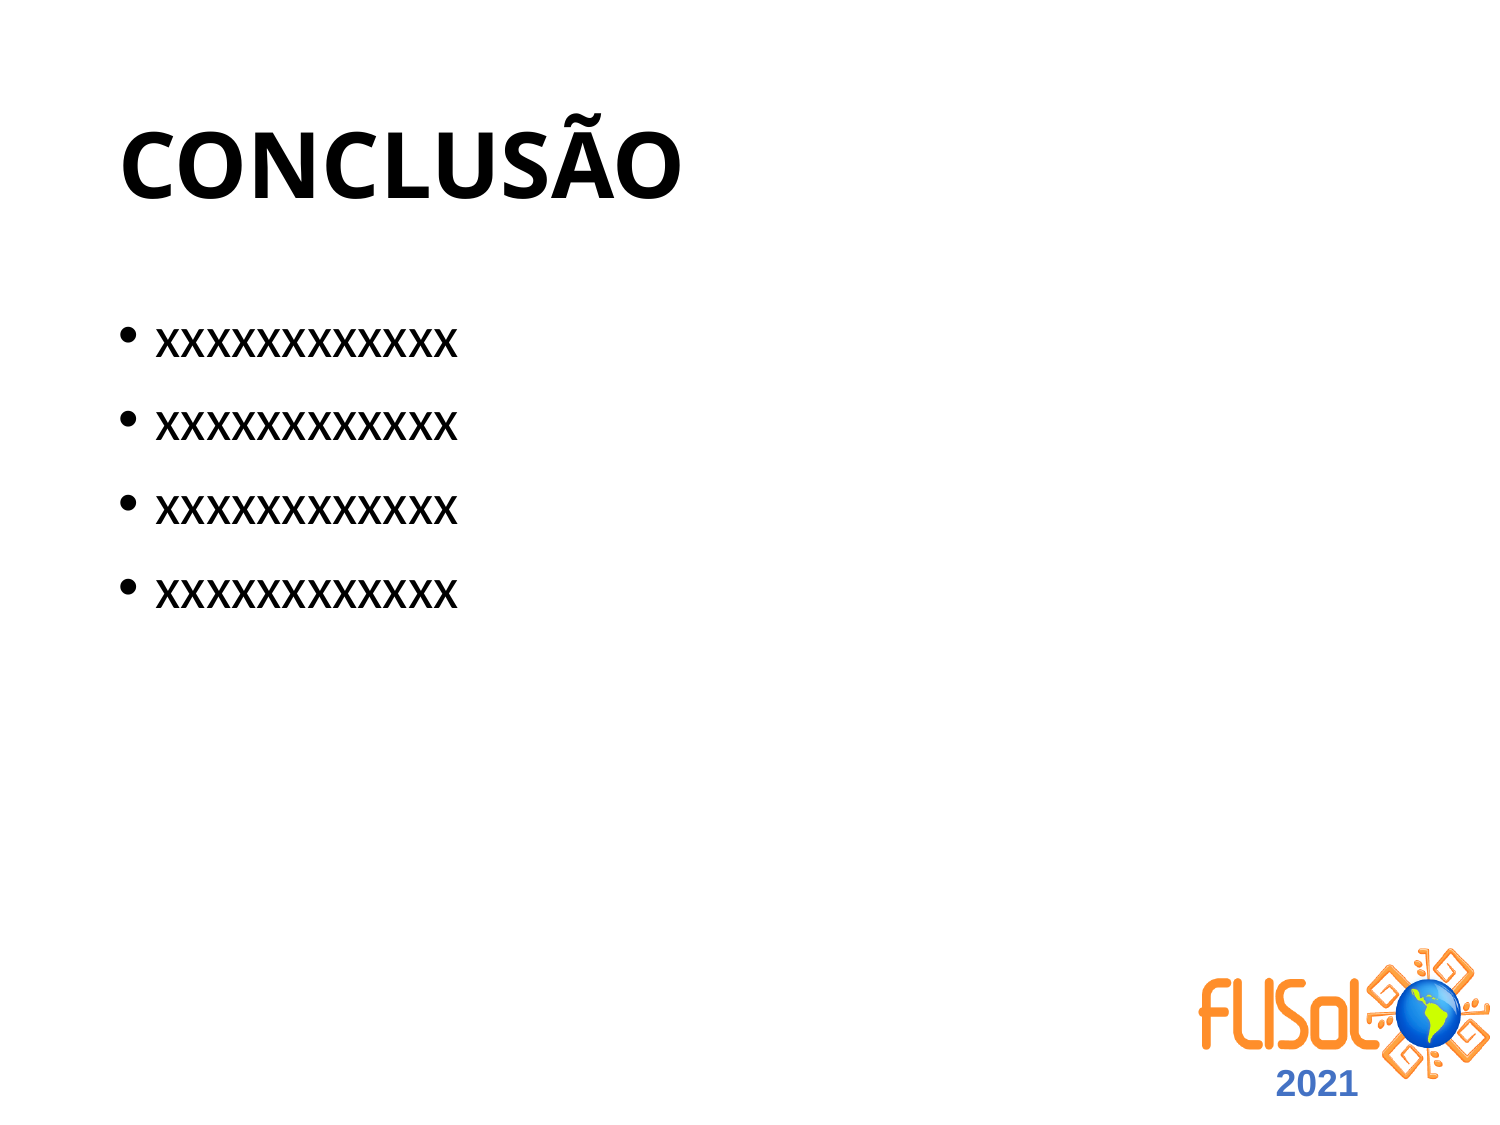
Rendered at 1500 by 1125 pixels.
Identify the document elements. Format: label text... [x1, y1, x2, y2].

title CONCLUSÃO [103, 59, 1397, 278]
list xxxxxxxxxxxx xxxxxxxxxxxx xxxxxxxxxxxx xxxxxxxxxxxx [103, 299, 1397, 1014]
